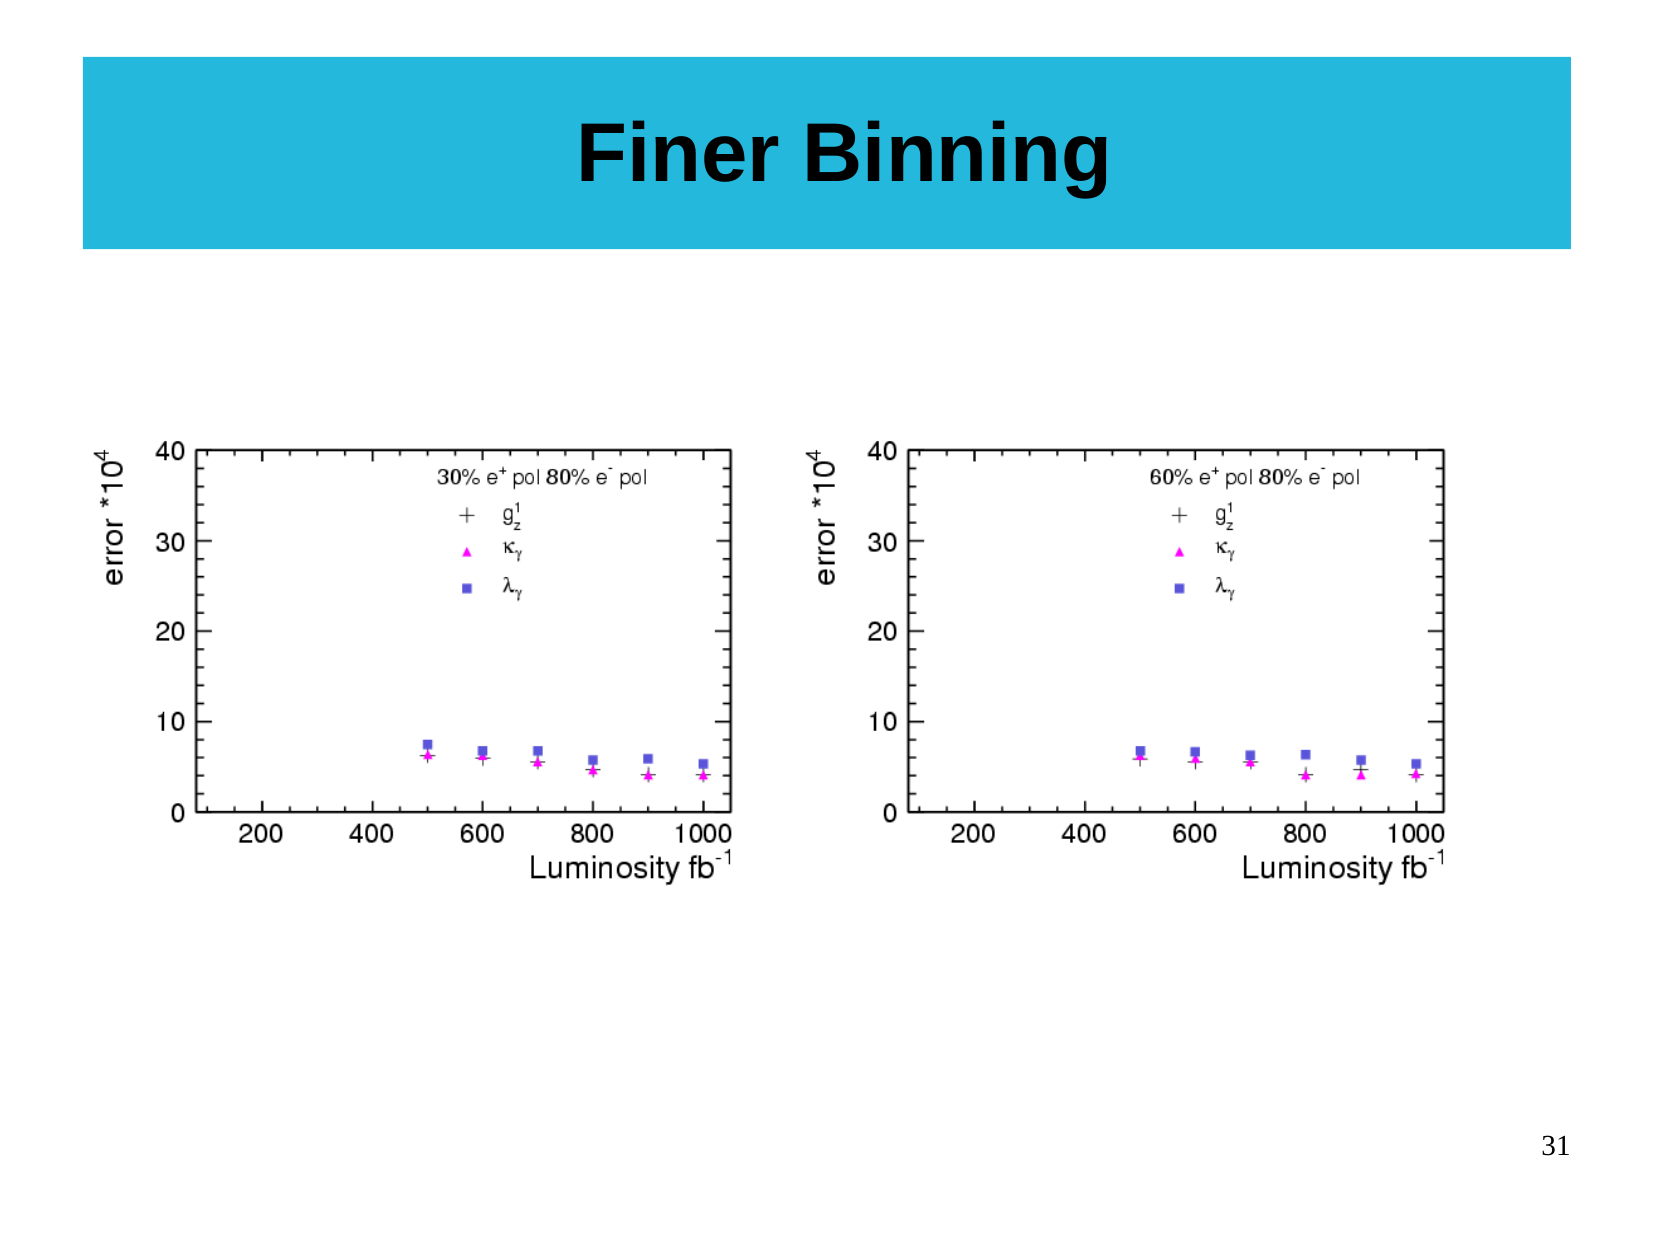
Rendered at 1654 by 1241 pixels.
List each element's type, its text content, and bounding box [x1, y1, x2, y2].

picture [75, 412, 1501, 901]
title Finer Binning [82, 56, 1571, 250]
